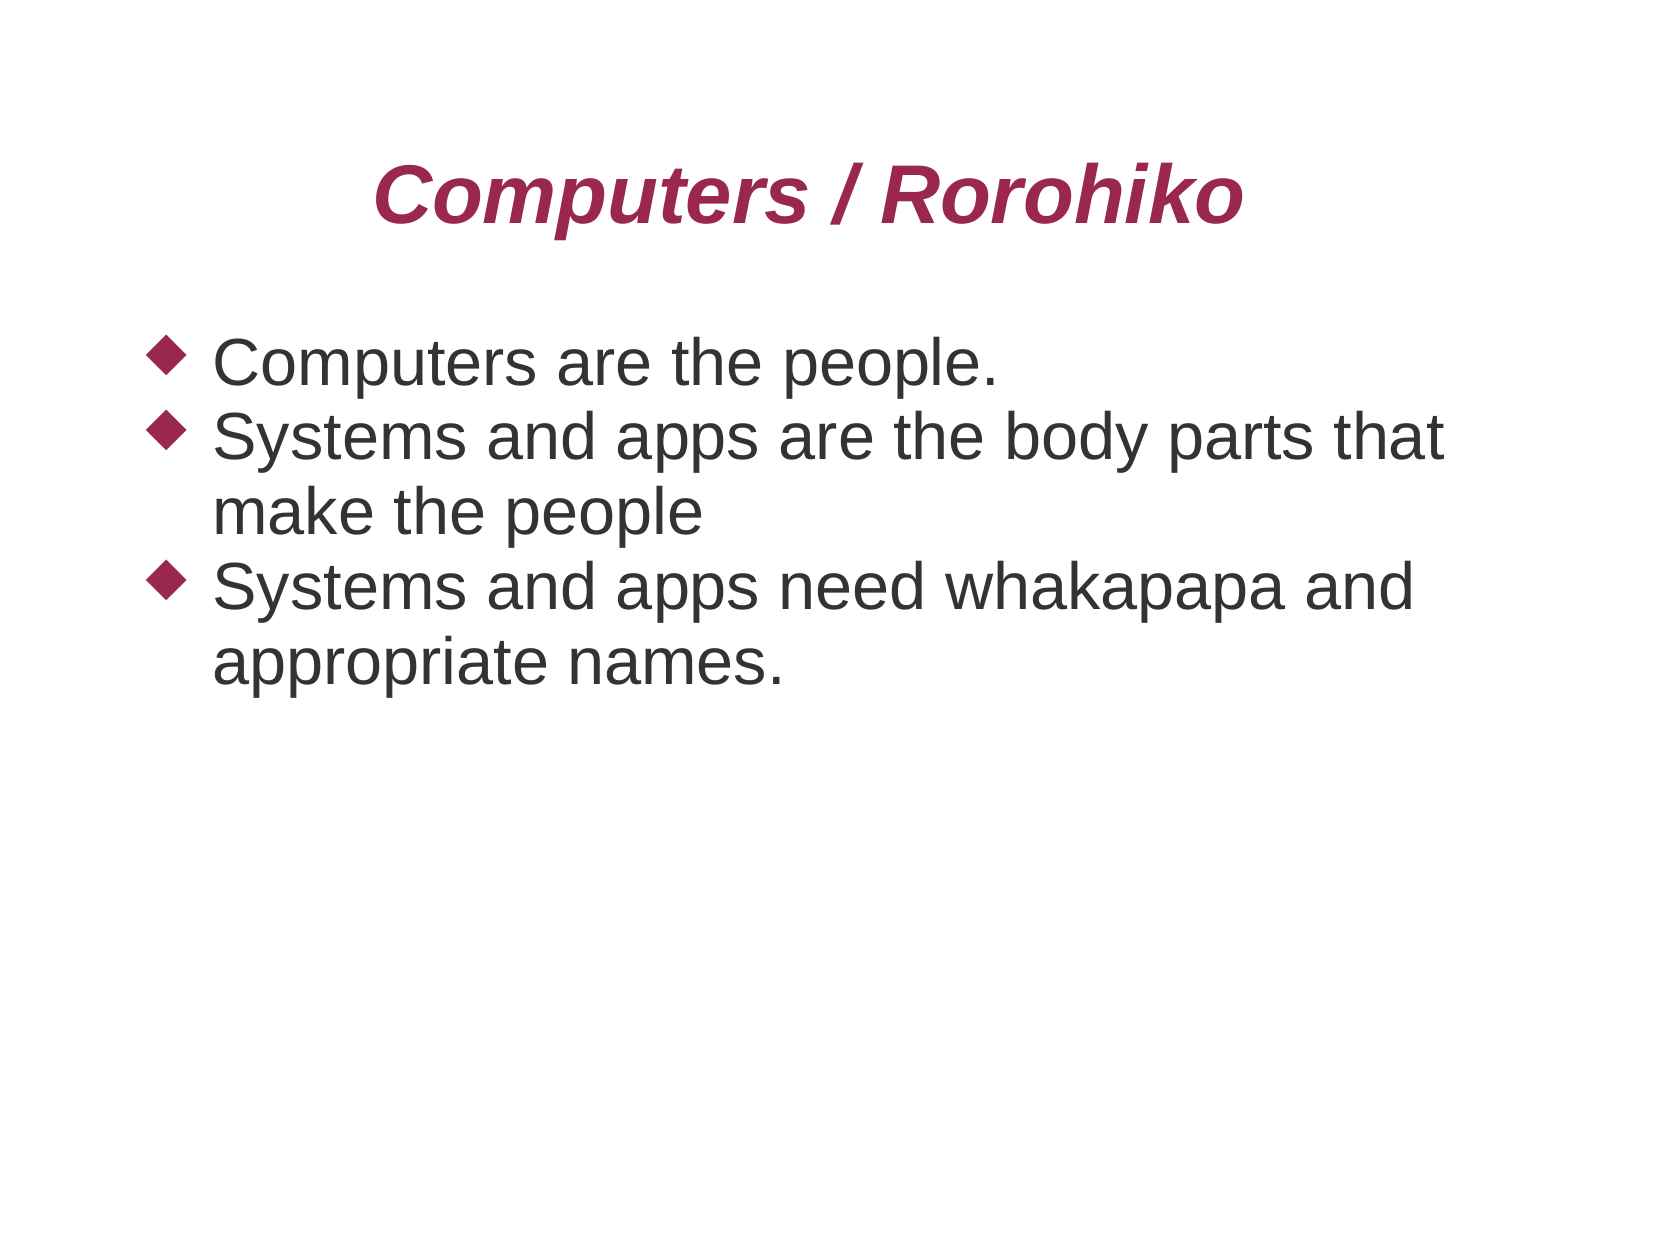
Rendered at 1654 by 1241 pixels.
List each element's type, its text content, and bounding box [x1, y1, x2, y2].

list Computers are the people. Systems and apps are the body parts that make the people Systems and apps need whakapapa and appropriate names. [129, 324, 1489, 975]
title Computers / Rorohiko [82, 90, 1536, 298]
